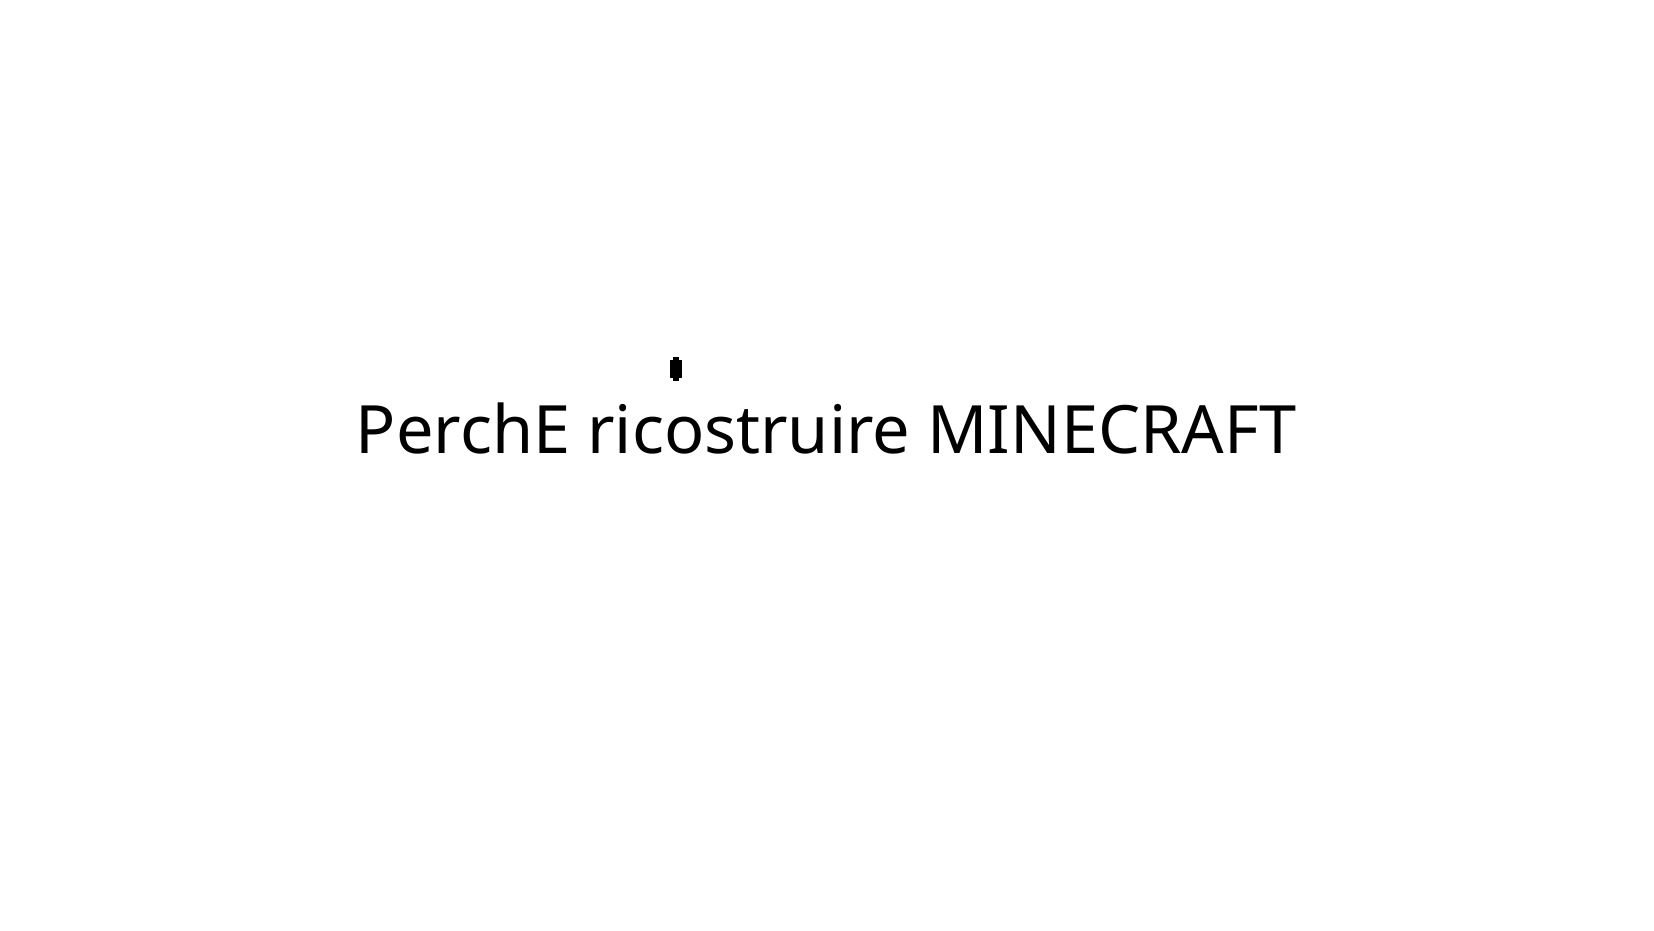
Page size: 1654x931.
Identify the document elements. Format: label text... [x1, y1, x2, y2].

text_box [673, 360, 680, 378]
title PerchE ricostruire MINECRAFT [82, 350, 1571, 506]
